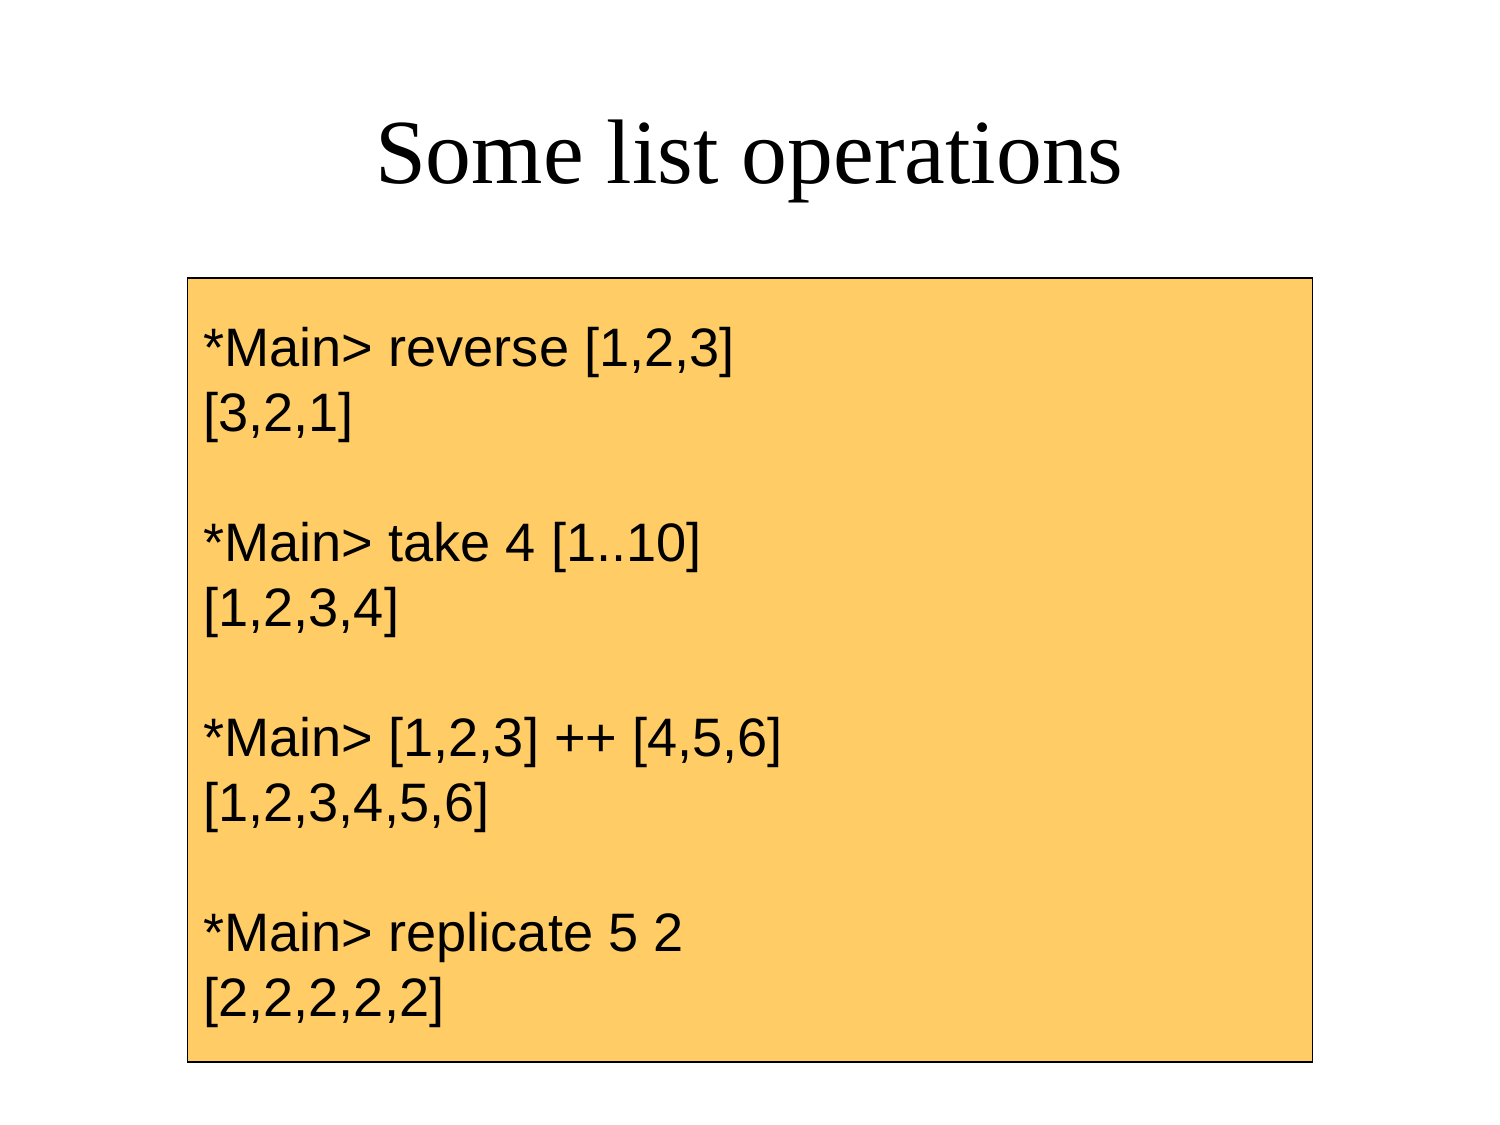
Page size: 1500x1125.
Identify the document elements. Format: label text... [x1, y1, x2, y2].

text_box *Main> reverse [1,2,3] [3,2,1] *Main> take 4 [1..10] [1,2,3,4] *Main> [1,2,3] ++ [4,5,6] [1,2,3,4,5,6] *Main> replicate 5 2 [2,2,2,2,2] [187, 278, 1313, 1062]
title Some list operations [112, 58, 1388, 247]
